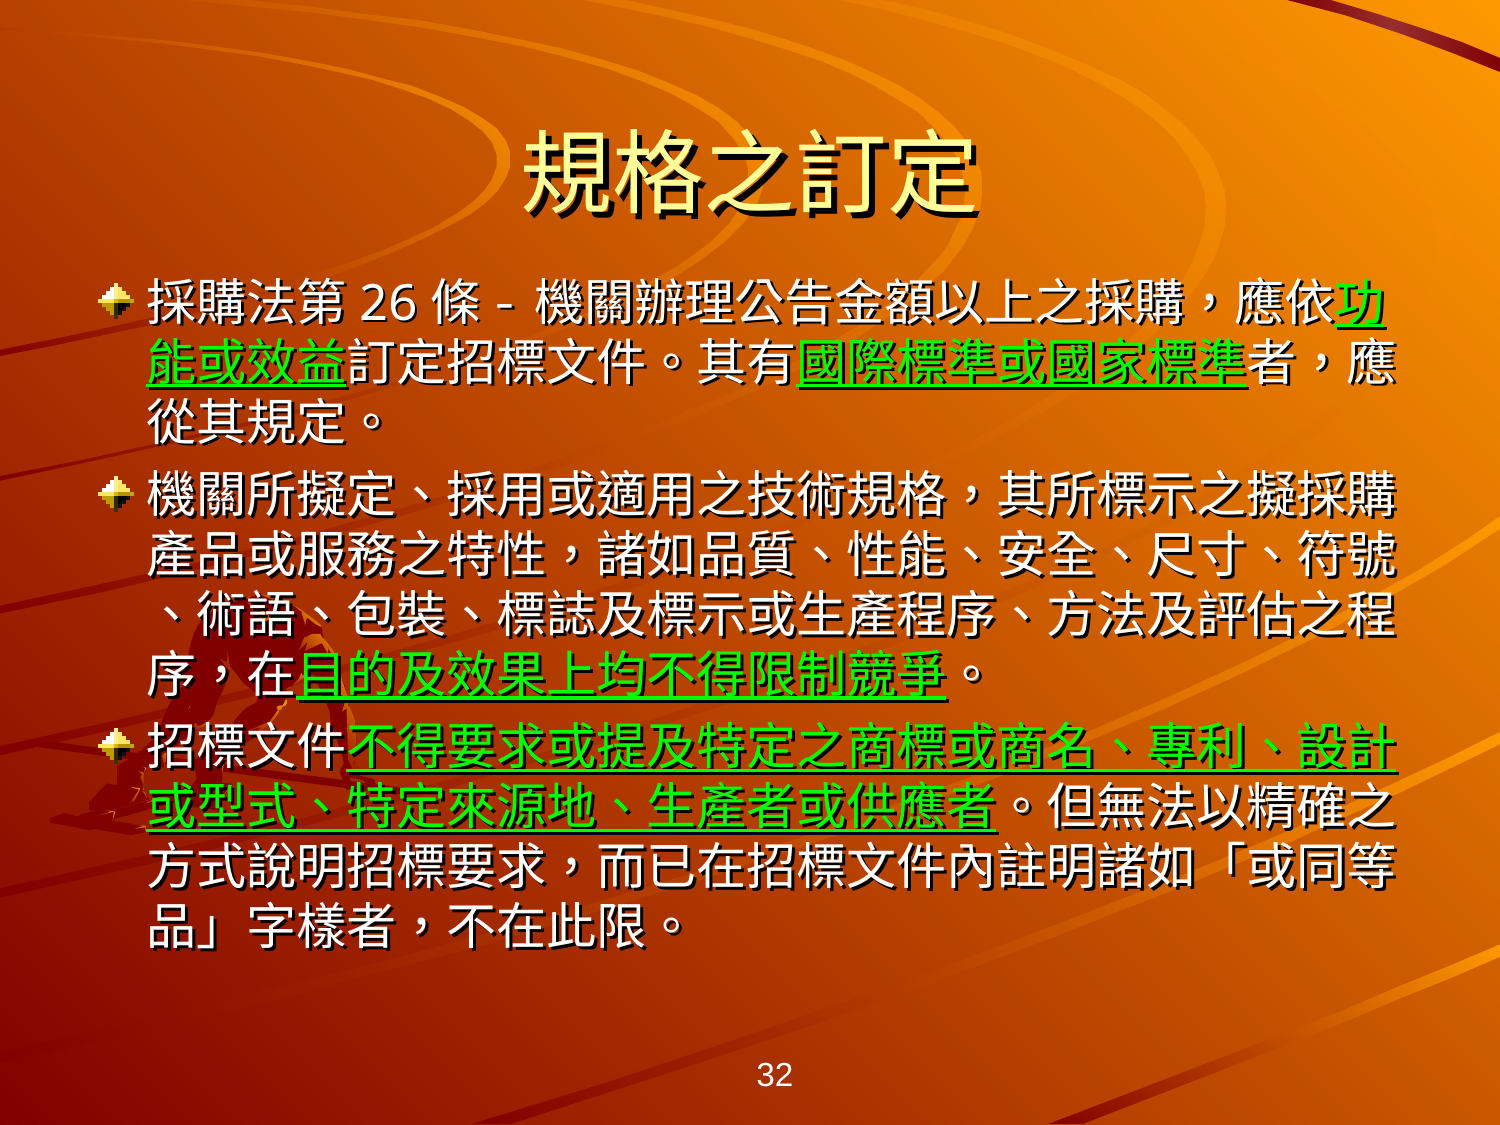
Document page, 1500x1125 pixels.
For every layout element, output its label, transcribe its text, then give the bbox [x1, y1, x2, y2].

title 規格之訂定 [75, 25, 1426, 233]
list 採購法第26條-機關辦理公告金額以上之採購，應依功能或效益訂定招標文件。其有國際標準或國家標準者，應從其規定。 機關所擬定、採用或適用之技術規格，其所標示之擬採購產品或服務之特性，諸如品質、性能、安全、尺寸、符號、術語、包裝、標誌及標示或生產程序、方法及評估之程序，在目的及效果上均不得限制競爭。 招標文件不得要求或提及特定之商標或商名、專利、設計或型式、特定來源地、生產者或供應者。但無法以精確之方式說明招標要求，而已在招標文件內註明諸如「或同等品」字樣者，不在此限。 [75, 262, 1426, 1006]
text_box <編號> [537, 1023, 1013, 1102]
